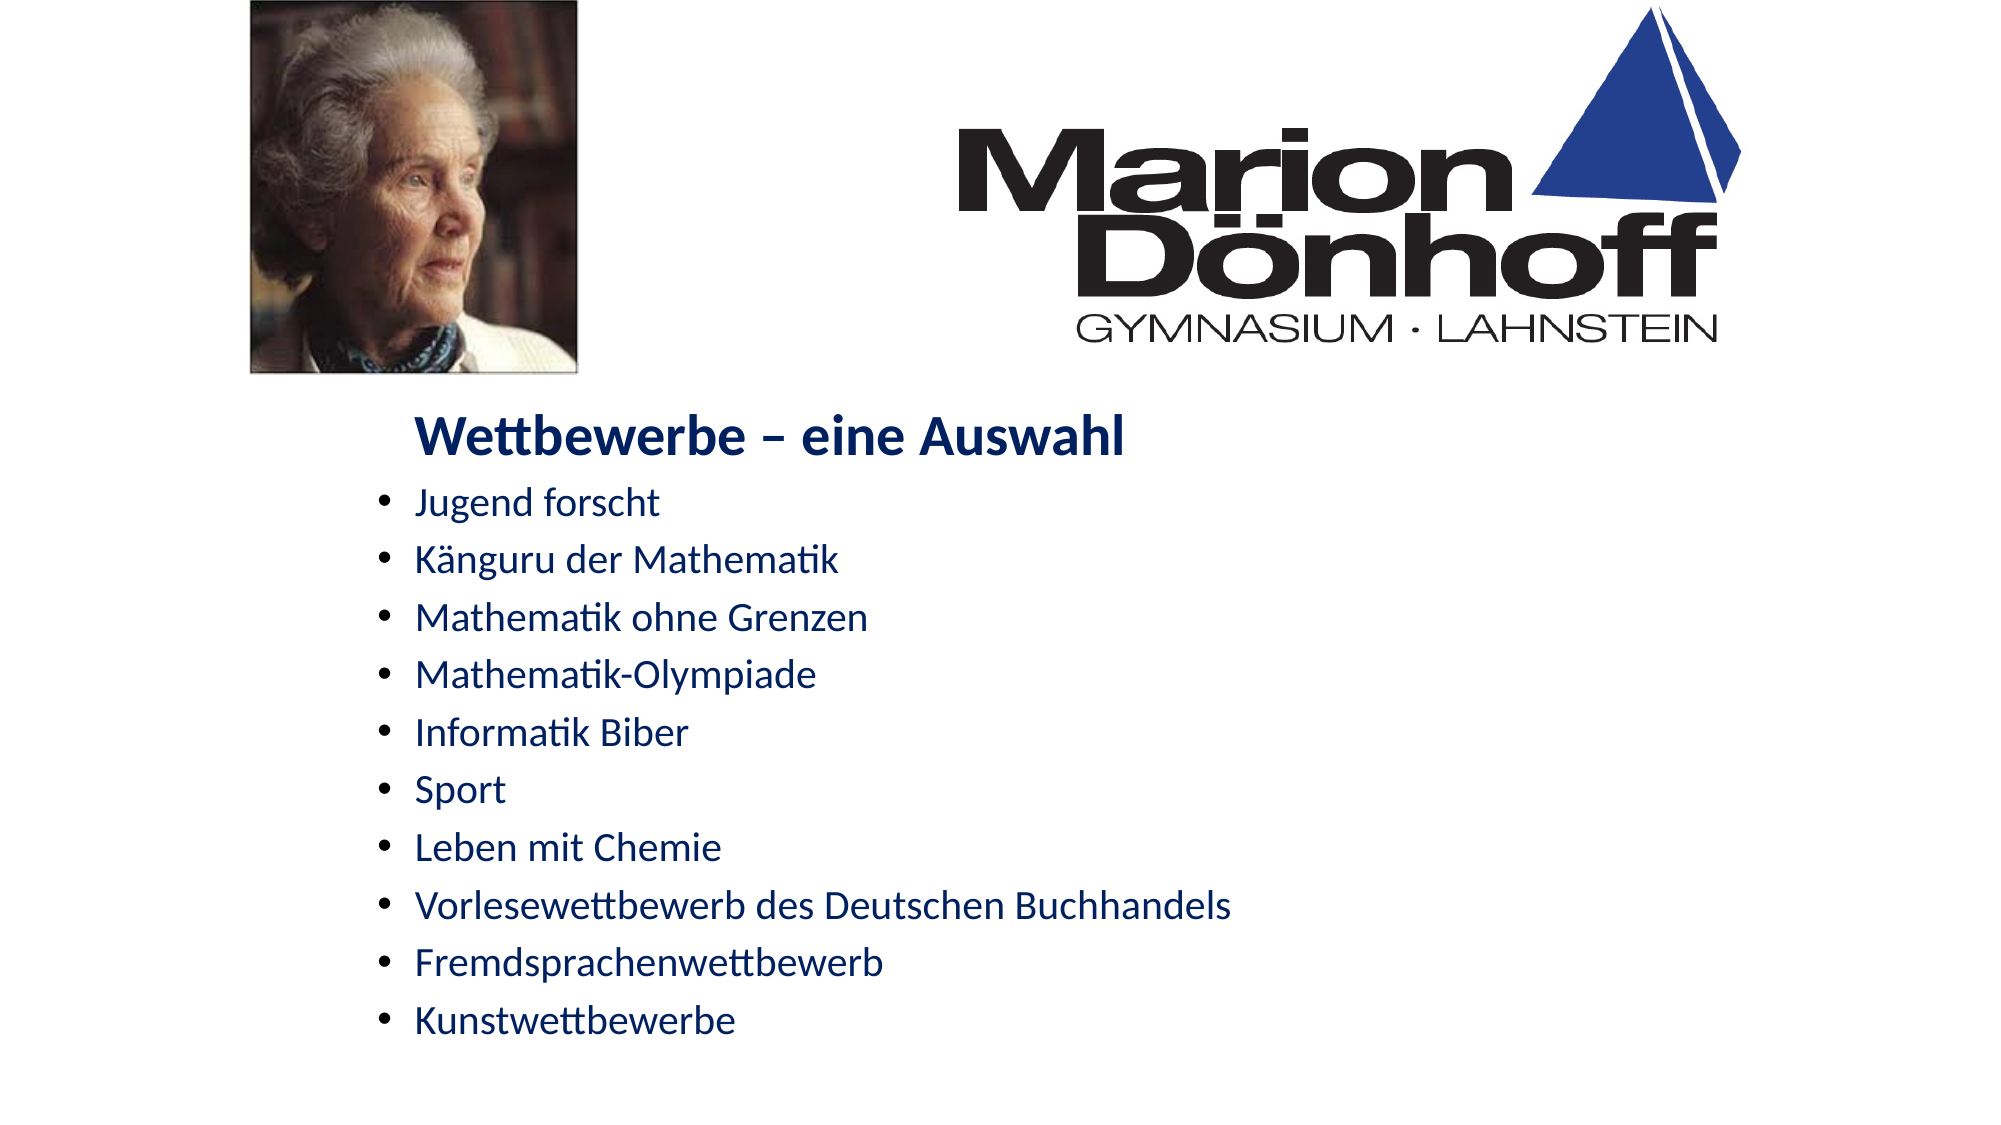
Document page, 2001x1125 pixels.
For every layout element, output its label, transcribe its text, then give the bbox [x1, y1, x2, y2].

picture [249, 0, 579, 376]
list Wettbewerbe – eine Auswahl Jugend forscht Känguru der Mathematik Mathematik ohne Grenzen Mathematik-Olympiade Informatik Biber Sport Leben mit Chemie Vorlesewettbewerb des Deutschen Buchhandels Fremdsprachenwettbewerb Kunstwettbewerbe [362, 397, 1638, 1125]
picture [946, 0, 1750, 351]
